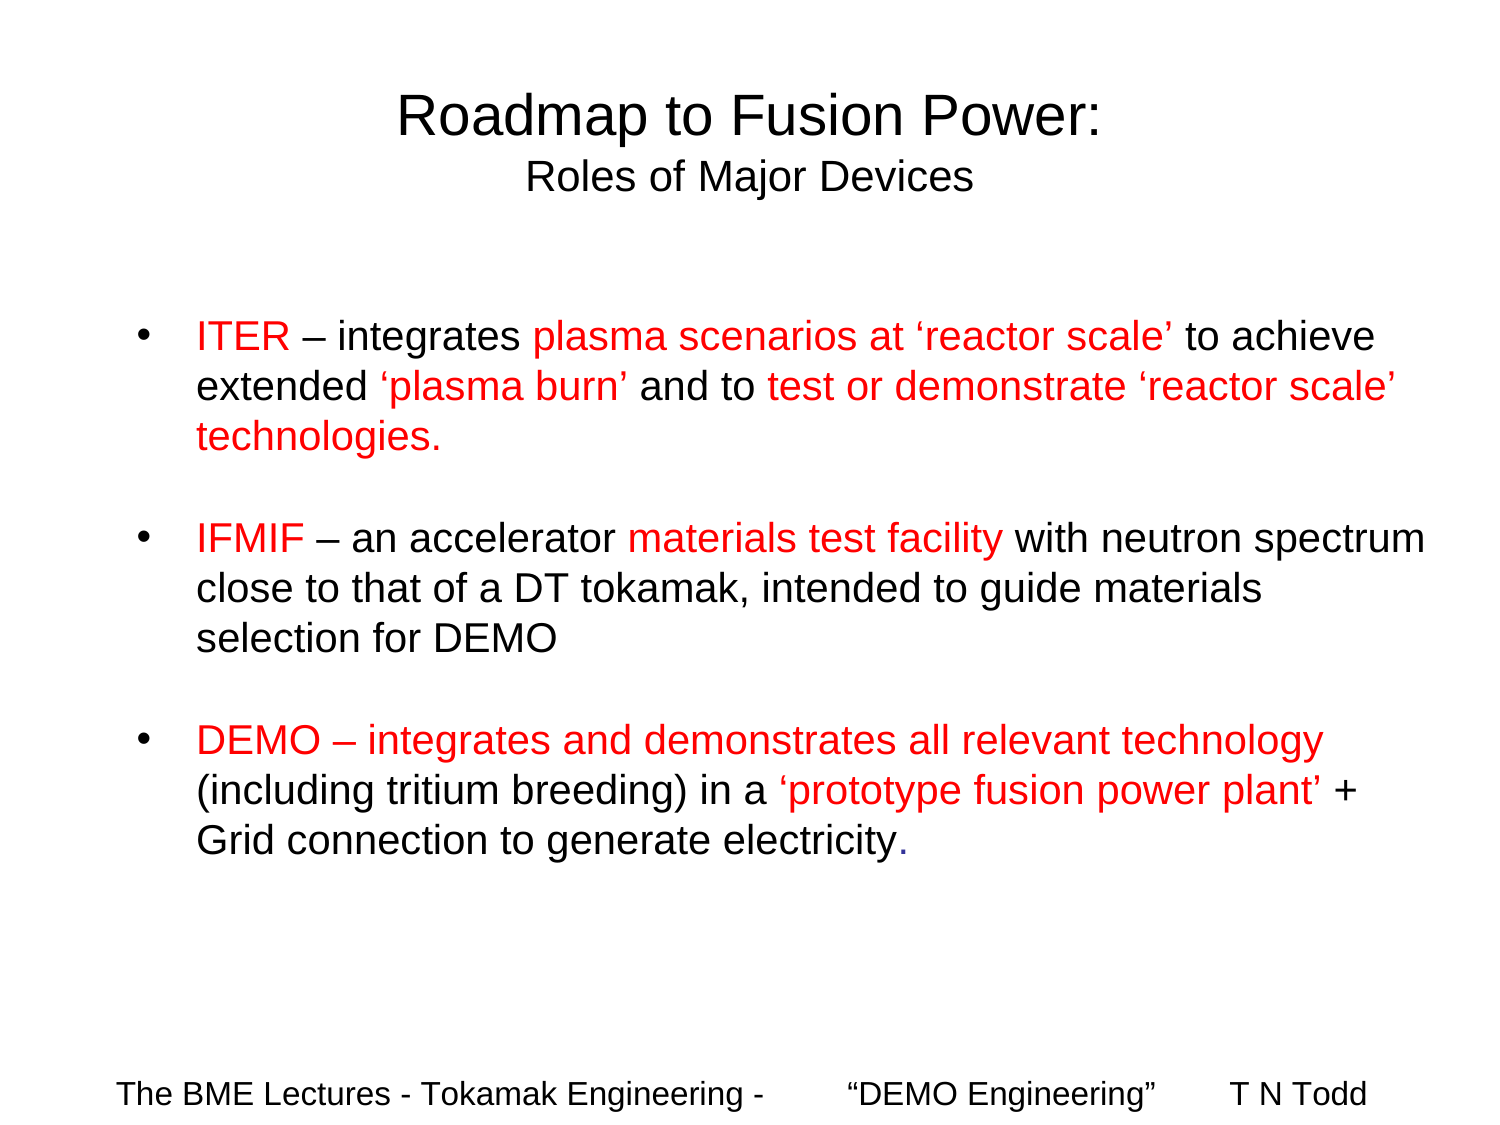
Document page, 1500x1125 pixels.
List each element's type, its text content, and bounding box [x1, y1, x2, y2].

text_box ITER – integrates plasma scenarios at ‘reactor scale’ to achieve extended ‘plasma burn’ and to test or demonstrate ‘reactor scale’ technologies. IFMIF – an accelerator materials test facility with neutron spectrum close to that of a DT tokamak, intended to guide materials selection for DEMO DEMO – integrates and demonstrates all relevant technology (including tritium breeding) in a ‘prototype fusion power plant’ + Grid connection to generate electricity. [100, 301, 1451, 904]
text_box Roadmap to Fusion Power: Roles of Major Devices [75, 45, 1426, 233]
